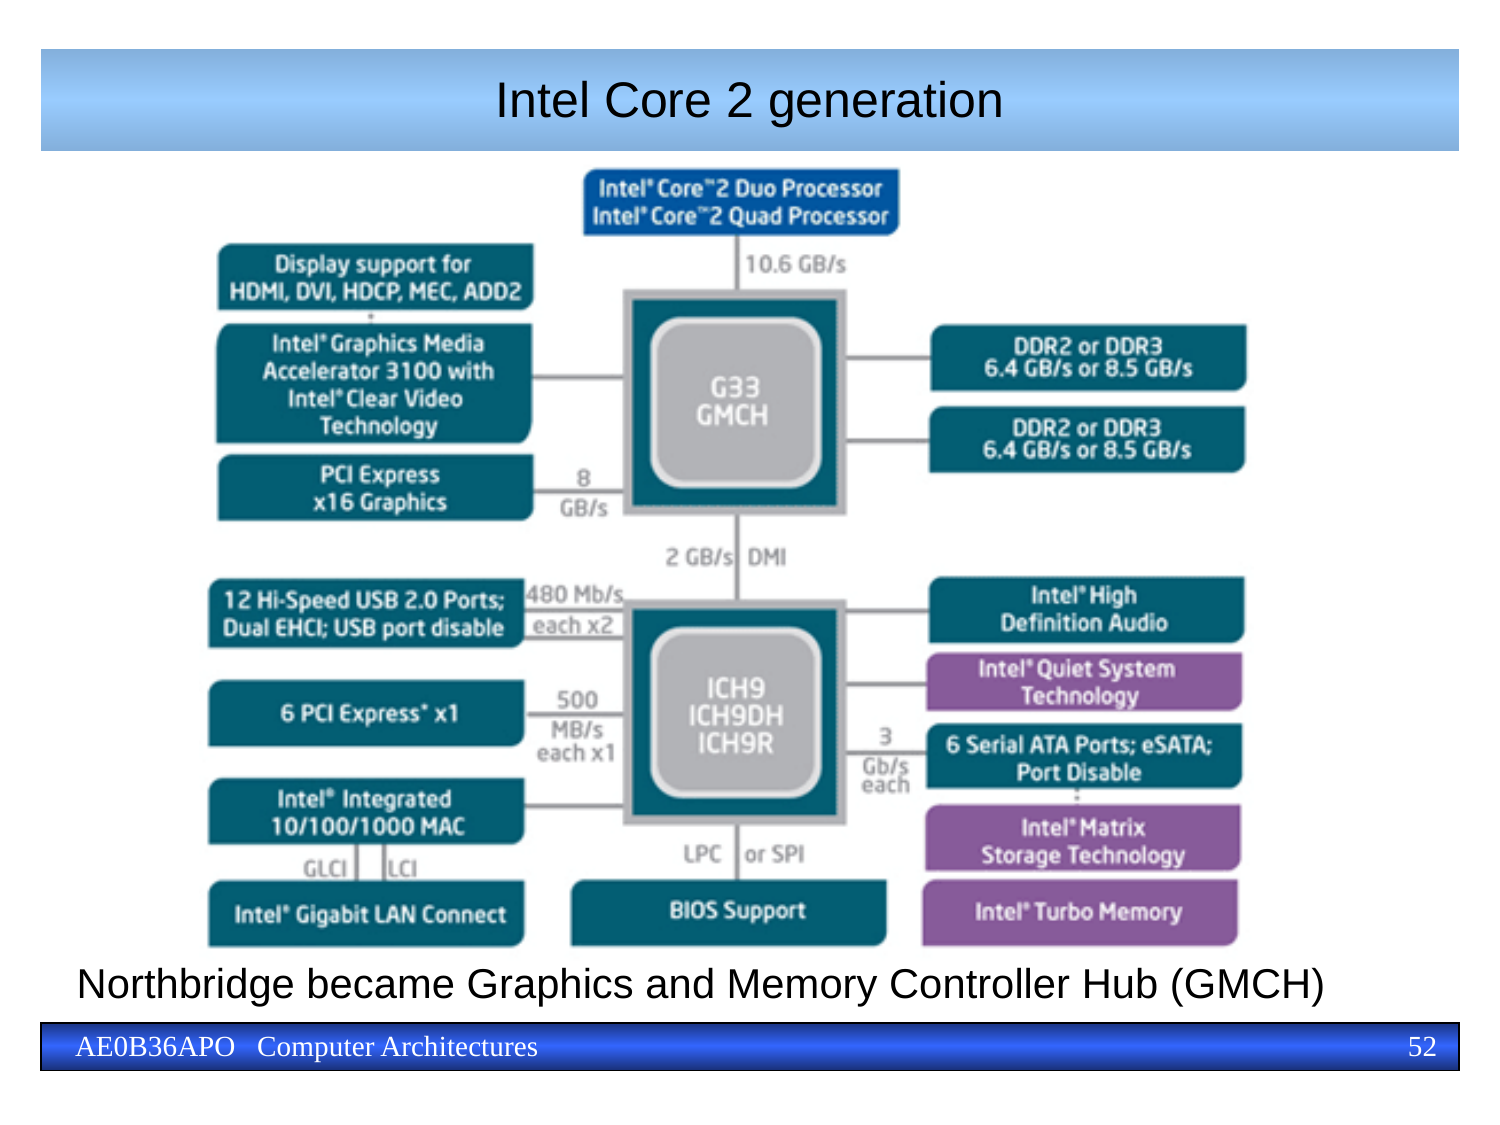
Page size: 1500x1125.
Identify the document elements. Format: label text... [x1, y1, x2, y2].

text_box Northbridge became Graphics and Memory Controller Hub (GMCH) [46, 949, 1442, 1015]
title Intel Core 2 generation [41, 49, 1459, 151]
picture [199, 152, 1254, 949]
